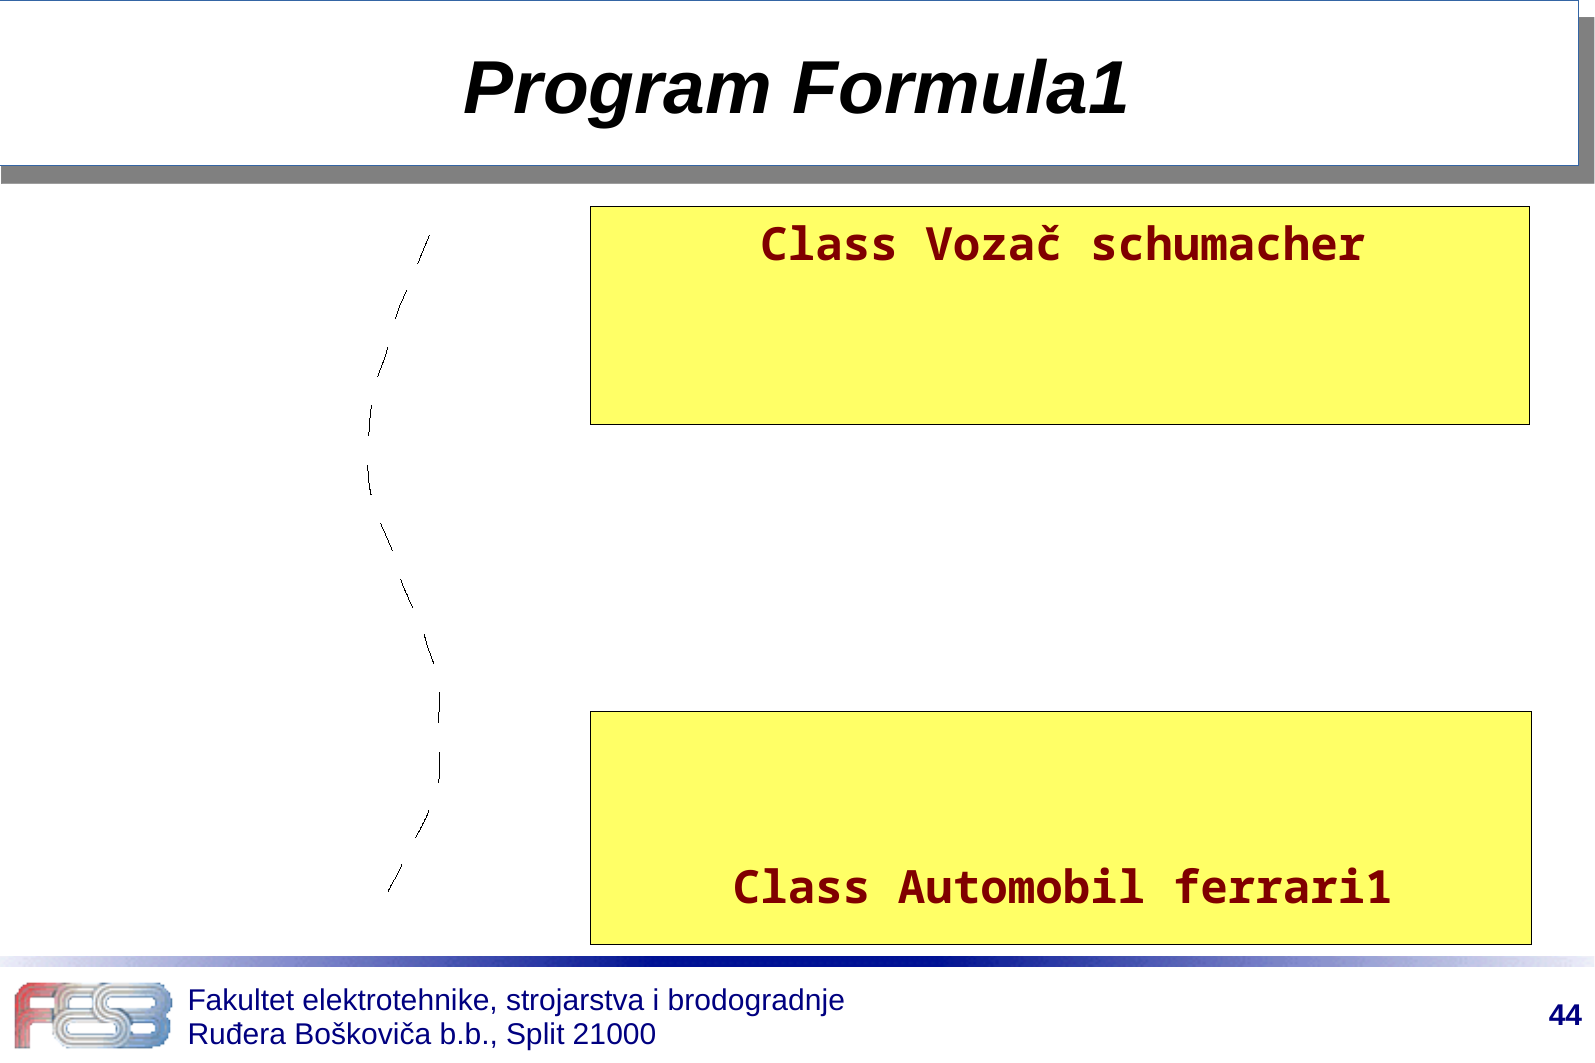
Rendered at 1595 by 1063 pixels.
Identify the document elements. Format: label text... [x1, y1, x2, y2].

text_box Class Automobil ferrari1 [620, 856, 1506, 916]
text_box [590, 711, 1532, 945]
title Program Formula1 [0, 0, 1595, 175]
text_box Class Vozač schumacher [620, 213, 1506, 273]
text_box [590, 206, 1530, 425]
picture [9, 975, 177, 1059]
picture [0, 956, 1595, 967]
